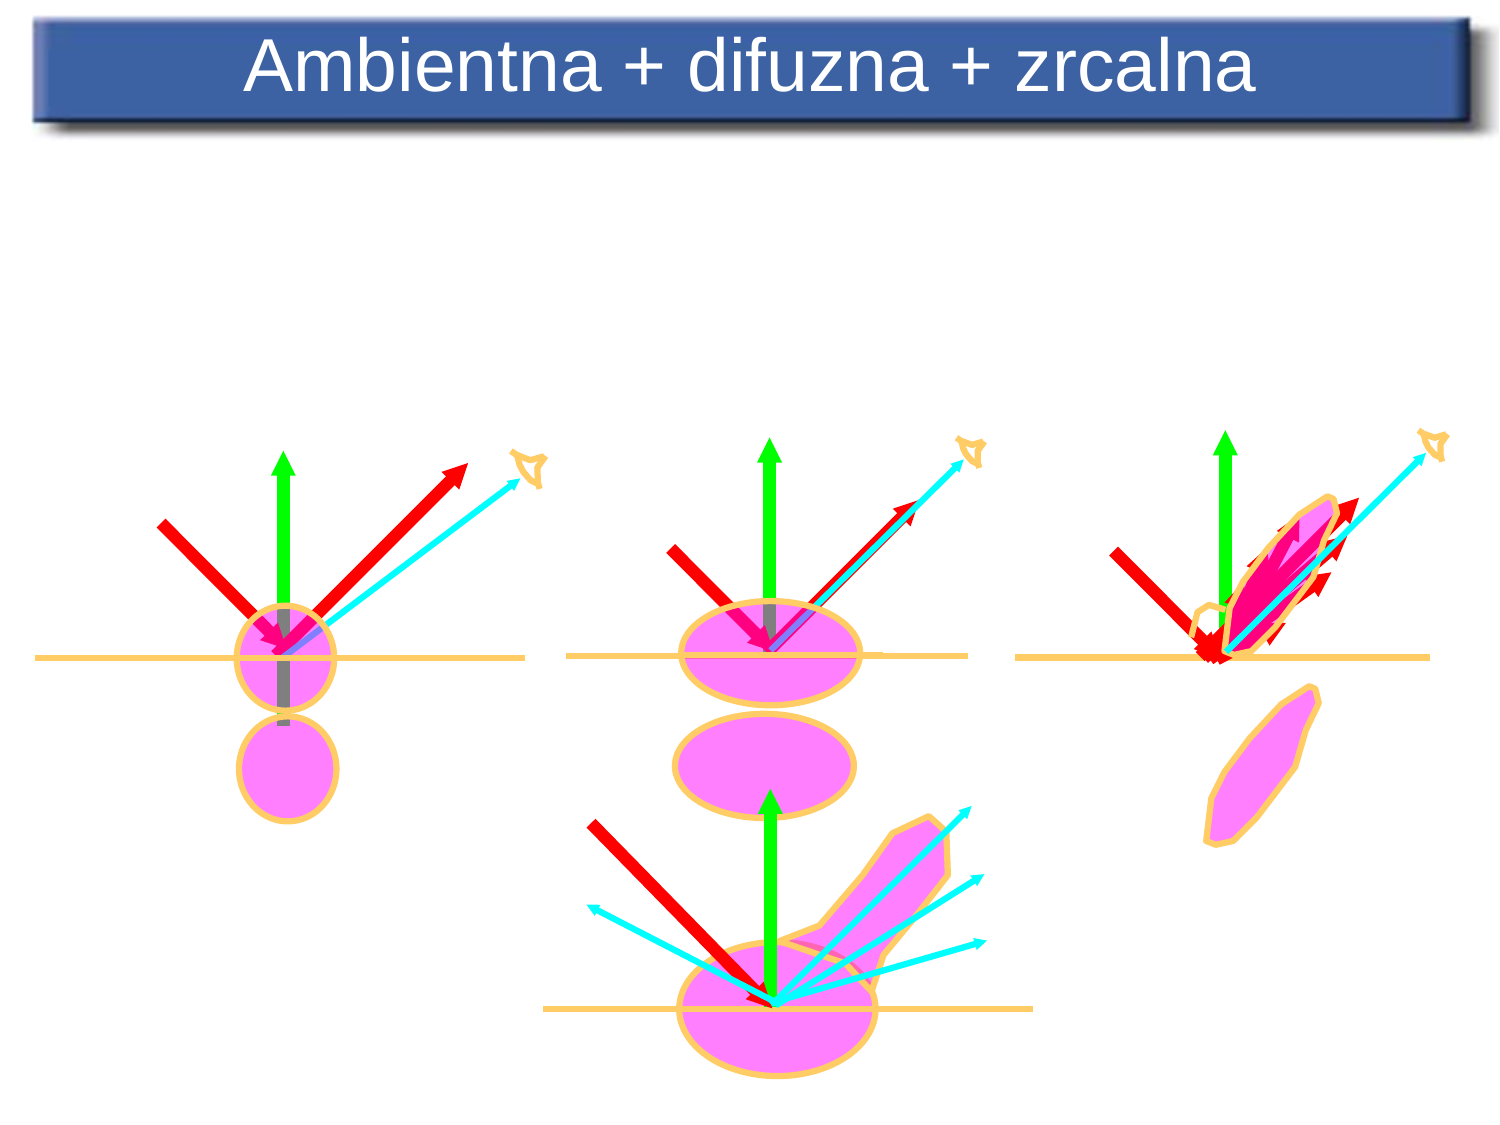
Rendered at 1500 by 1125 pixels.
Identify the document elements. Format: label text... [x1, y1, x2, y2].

text_box [679, 967, 762, 1006]
text_box [238, 716, 337, 822]
text_box [1224, 496, 1338, 648]
title Ambientna + difuzna + zrcalna [0, 0, 1500, 115]
text_box [726, 942, 764, 985]
text_box [681, 601, 861, 652]
text_box [793, 836, 948, 990]
text_box [236, 605, 335, 655]
text_box [783, 976, 877, 1006]
text_box [674, 713, 854, 819]
text_box [1206, 686, 1319, 845]
text_box [679, 1012, 876, 1077]
text_box [777, 816, 944, 994]
picture [31, 115, 1499, 142]
text_box [707, 958, 727, 973]
text_box [236, 661, 335, 711]
text_box [681, 658, 860, 706]
text_box [1230, 567, 1317, 655]
text_box [815, 928, 906, 986]
